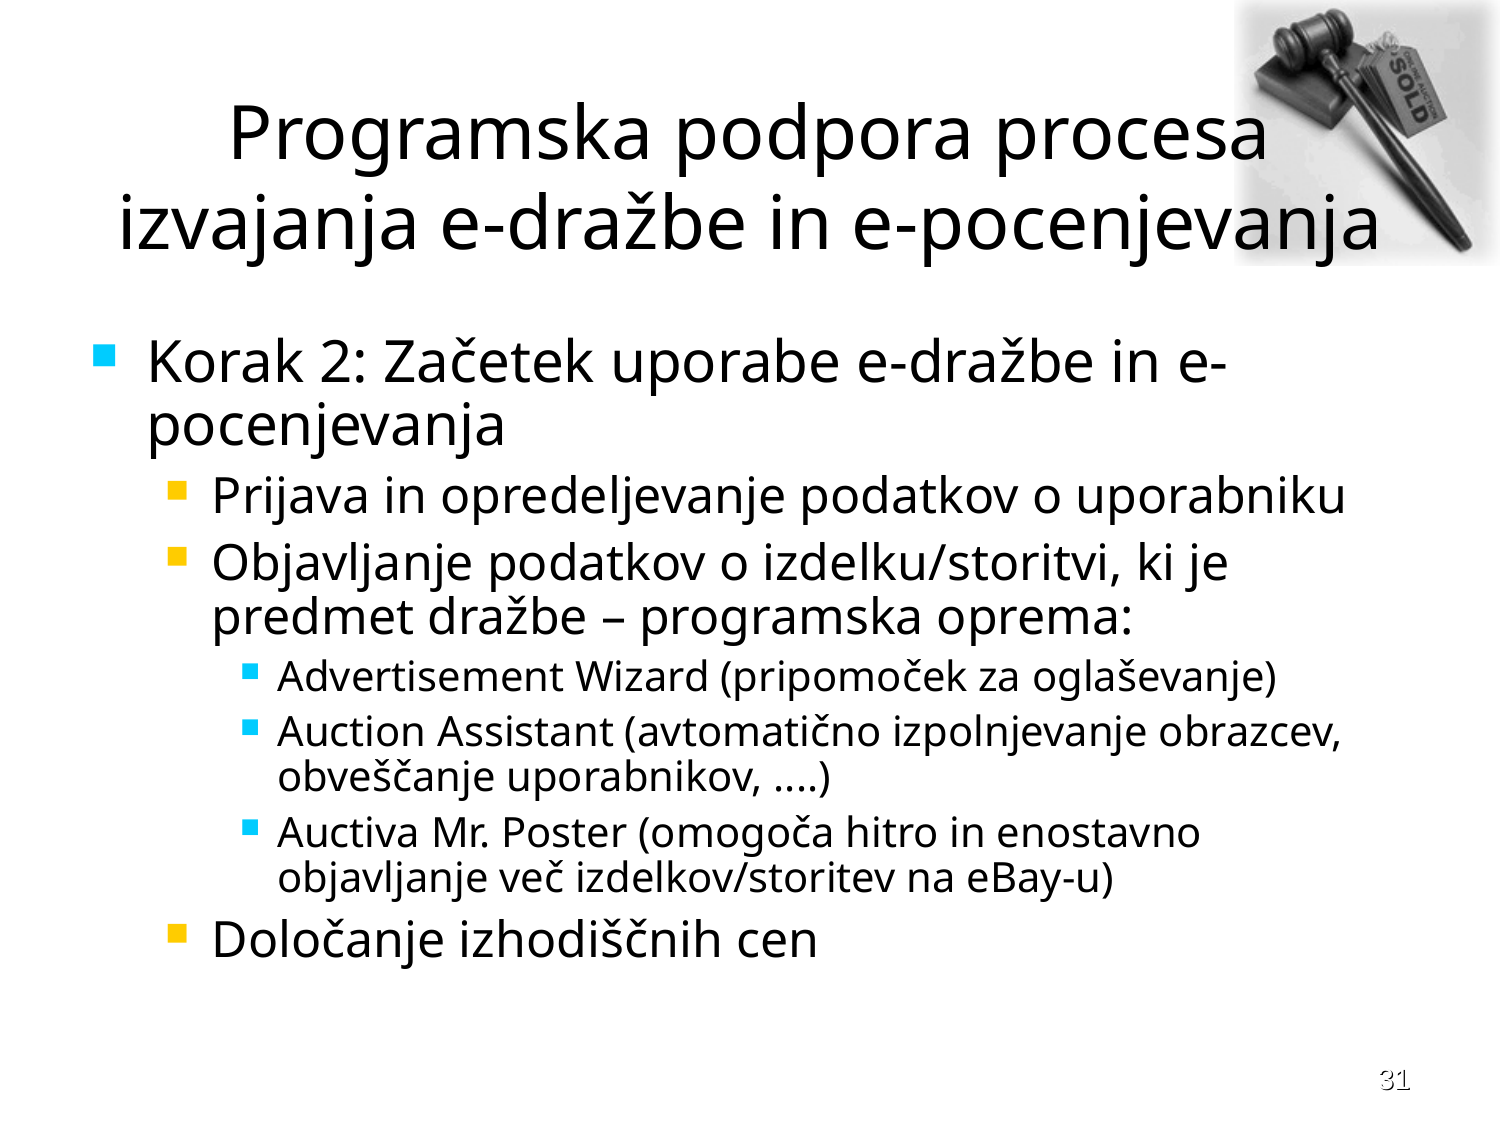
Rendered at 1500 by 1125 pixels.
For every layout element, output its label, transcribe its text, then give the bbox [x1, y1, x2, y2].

title Programska podpora procesa izvajanja e-dražbe in e-pocenjevanja [75, 62, 1426, 288]
text_box <number> [1074, 1024, 1426, 1103]
picture [1234, 0, 1500, 266]
list Korak 2: Začetek uporabe e-dražbe in e-pocenjevanja Prijava in opredeljevanje podatkov o uporabniku Objavljanje podatkov o izdelku/storitvi, ki je predmet dražbe – programska oprema: Advertisement Wizard (pripomoček za oglaševanje) Auction Assistant (avtomatično izpolnjevanje obrazcev, obveščanje uporabnikov, ....) Auctiva Mr. Poster (omogoča hitro in enostavno objavljanje več izdelkov/storitev na eBay-u) Določanje izhodiščnih cen [75, 324, 1426, 1001]
